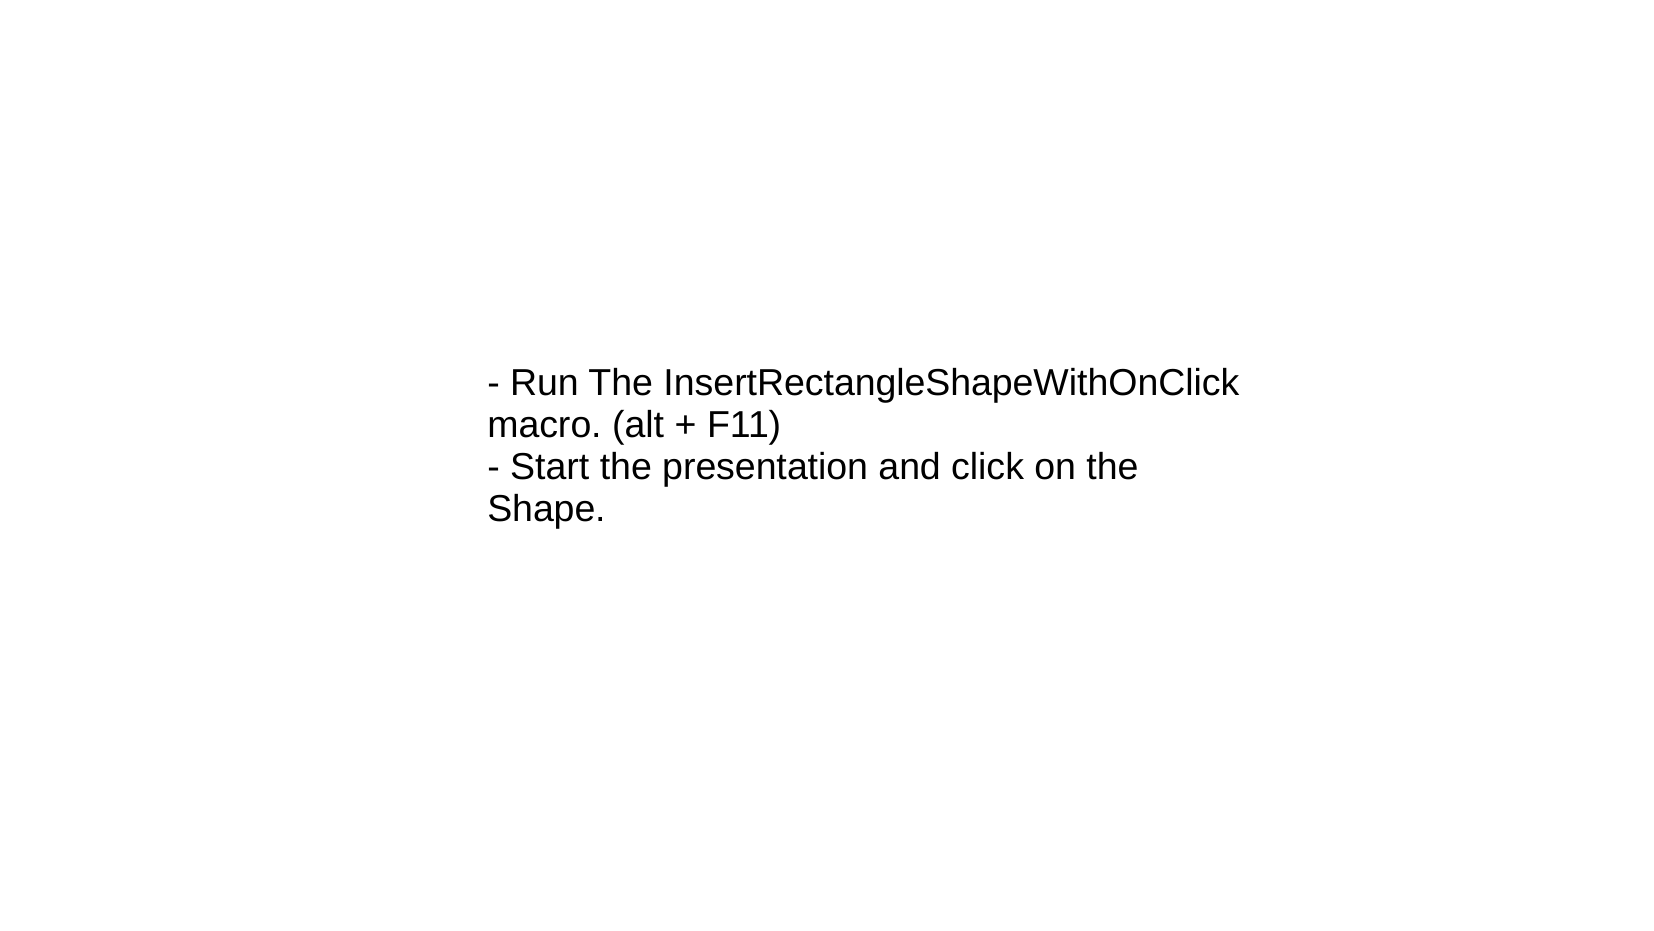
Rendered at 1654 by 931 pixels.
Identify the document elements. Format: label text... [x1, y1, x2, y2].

text_box - Run The InsertRectangleShapeWithOnClick macro. (alt + F11) - Start the presentation and click on the Shape. [472, 354, 1270, 538]
